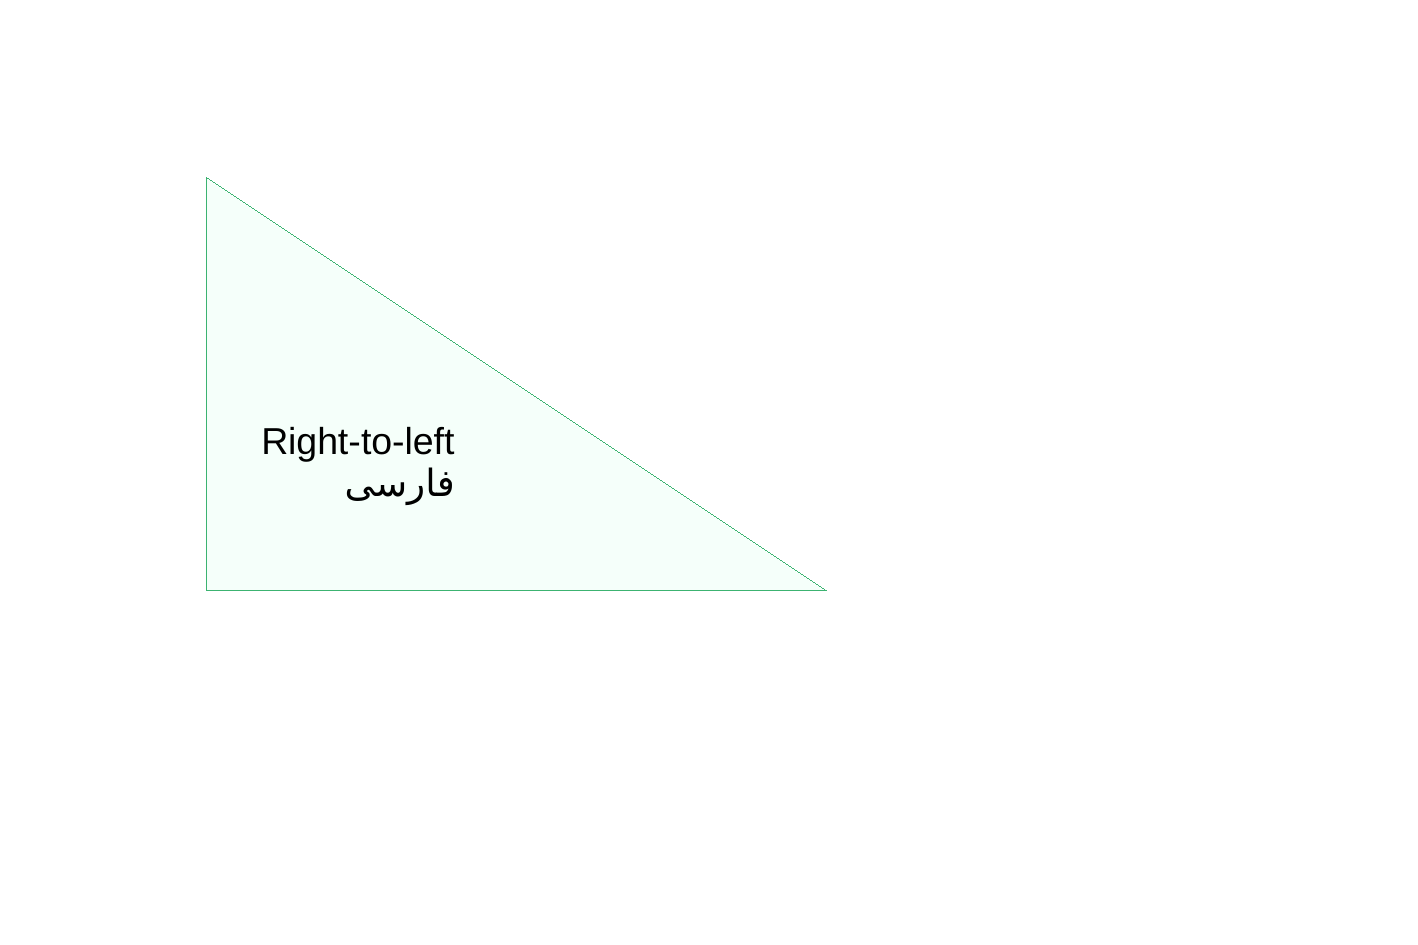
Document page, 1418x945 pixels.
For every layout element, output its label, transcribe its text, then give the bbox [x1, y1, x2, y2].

text_box Right-to-left فارسی [206, 177, 827, 591]
